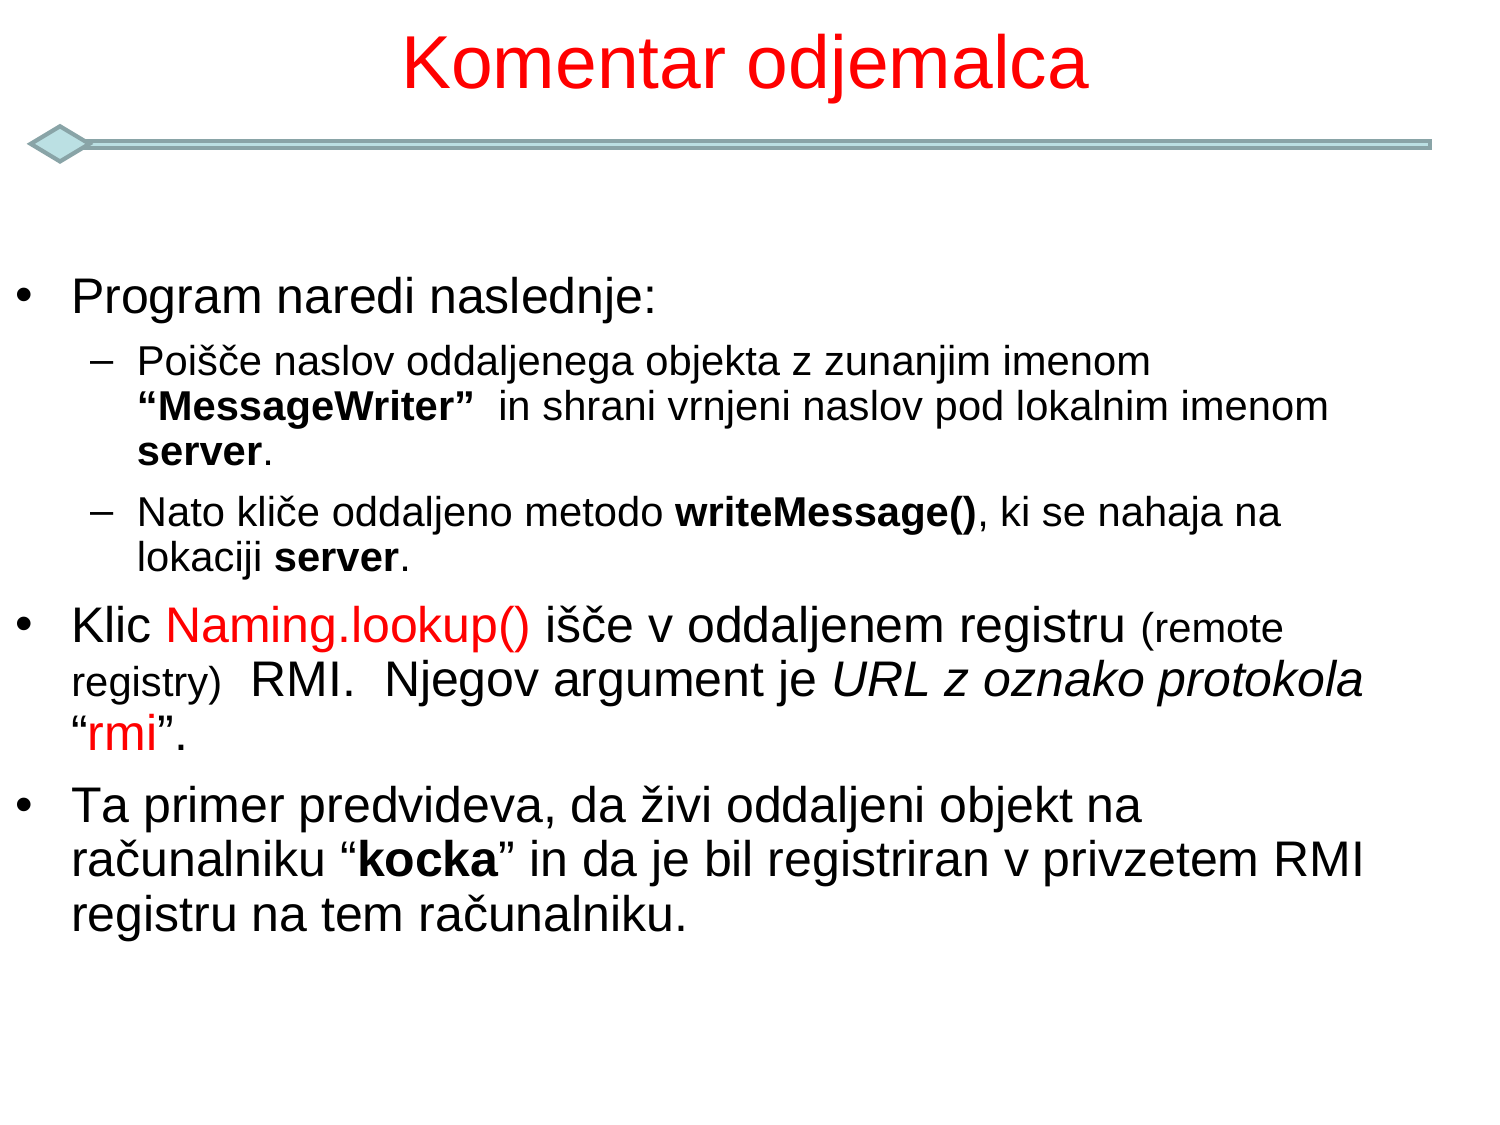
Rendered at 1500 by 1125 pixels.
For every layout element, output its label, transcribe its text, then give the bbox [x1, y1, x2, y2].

title Komentar odjemalca [70, 0, 1421, 118]
list Program naredi naslednje: Poišče naslov oddaljenega objekta z zunanjim imenom “MessageWriter” in shrani vrnjeni naslov pod lokalnim imenom server. Nato kliče oddaljeno metodo writeMessage(), ki se nahaja na lokaciji server. Klic Naming.lookup() išče v oddaljenem registru (remote registry) RMI. Njegov argument je URL z oznako protokola “rmi”. Ta primer predvideva, da živi oddaljeni objekt na računalniku “kocka” in da je bil registriran v privzetem RMI registru na tem računalniku. [0, 262, 1418, 1006]
